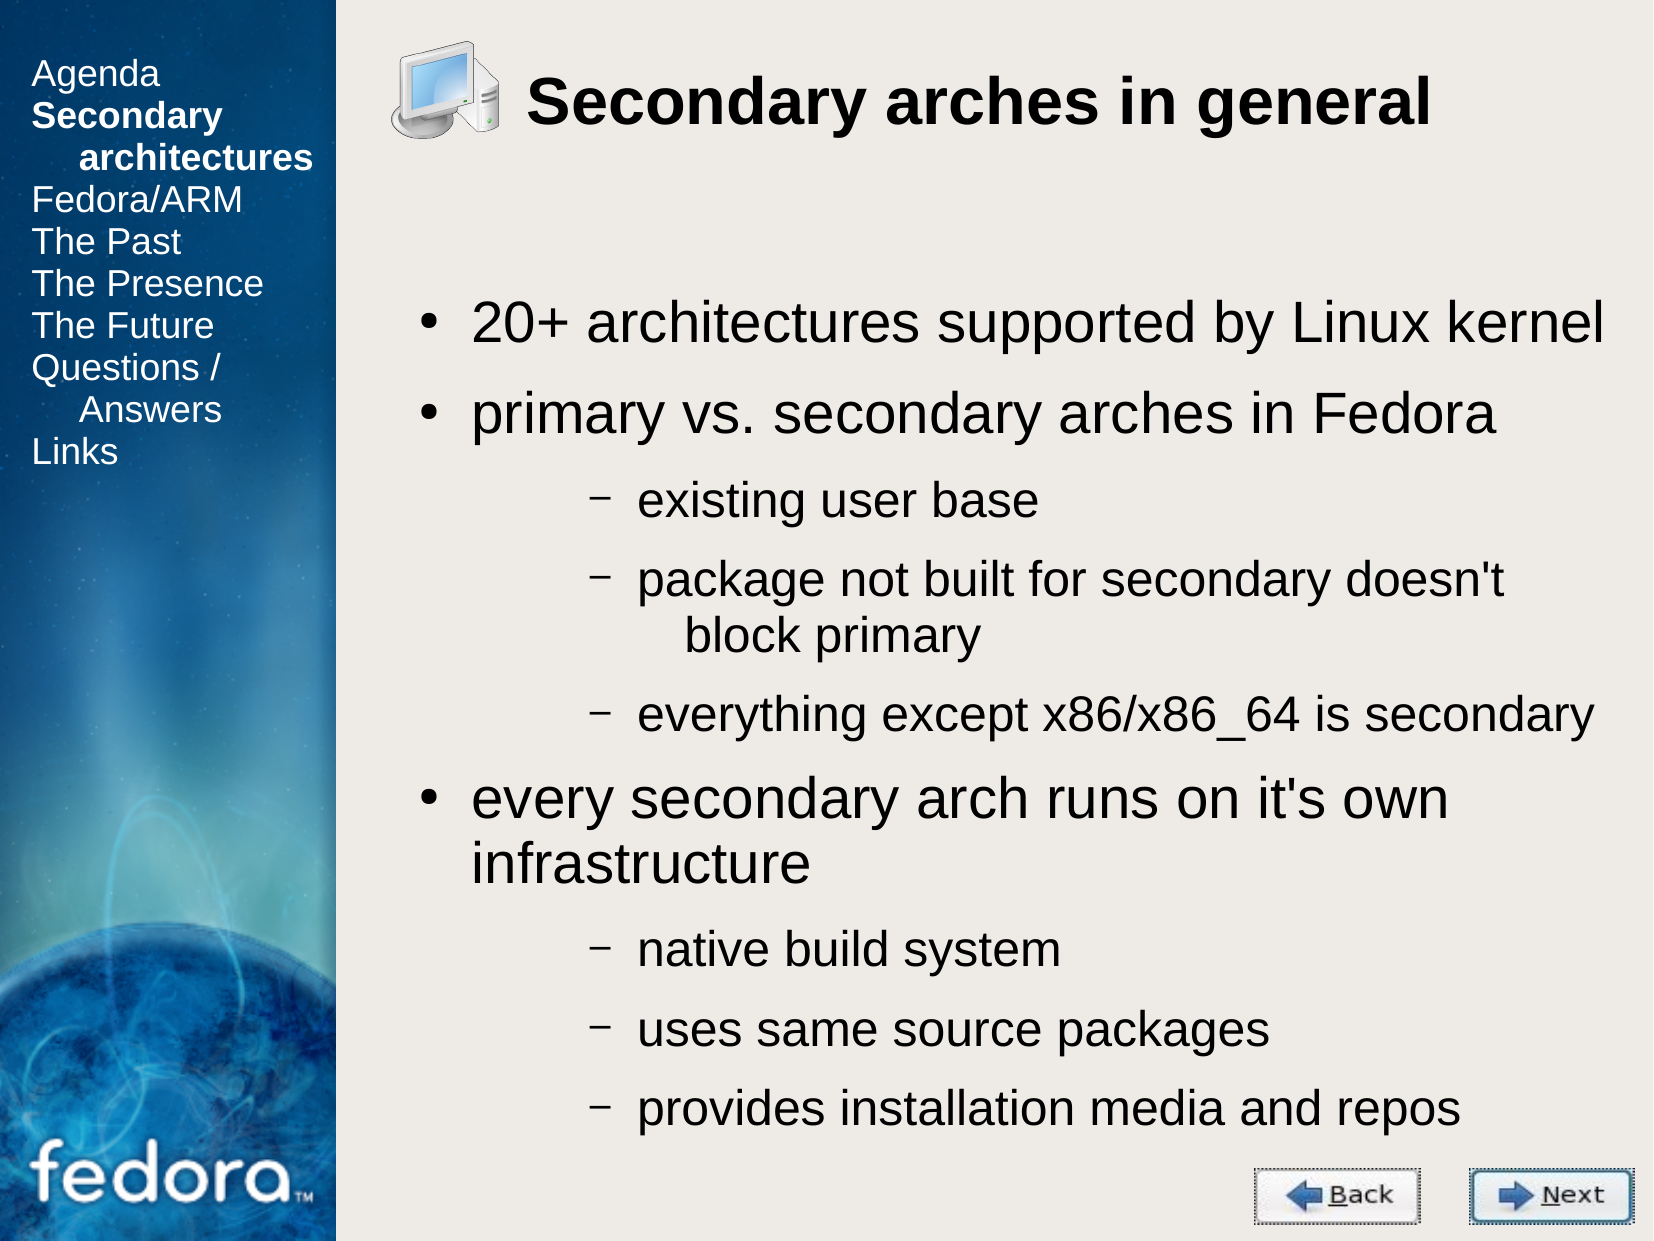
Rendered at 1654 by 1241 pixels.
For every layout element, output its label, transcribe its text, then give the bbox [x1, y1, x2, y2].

list 20+ architectures supported by Linux kernel primary vs. secondary arches in Fedora existing user base package not built for secondary doesn't block primary everything except x86/x86_64 is secondary every secondary arch runs on it's own infrastructure native build system uses same source packages provides installation media and repos [400, 290, 1617, 1137]
text_box Secondary arches in general [511, 56, 1630, 147]
picture [0, 0, 1654, 1241]
text_box Agenda Secondary architectures Fedora/ARM The Past The Presence The Future Questions / Answers Links [16, 45, 330, 481]
